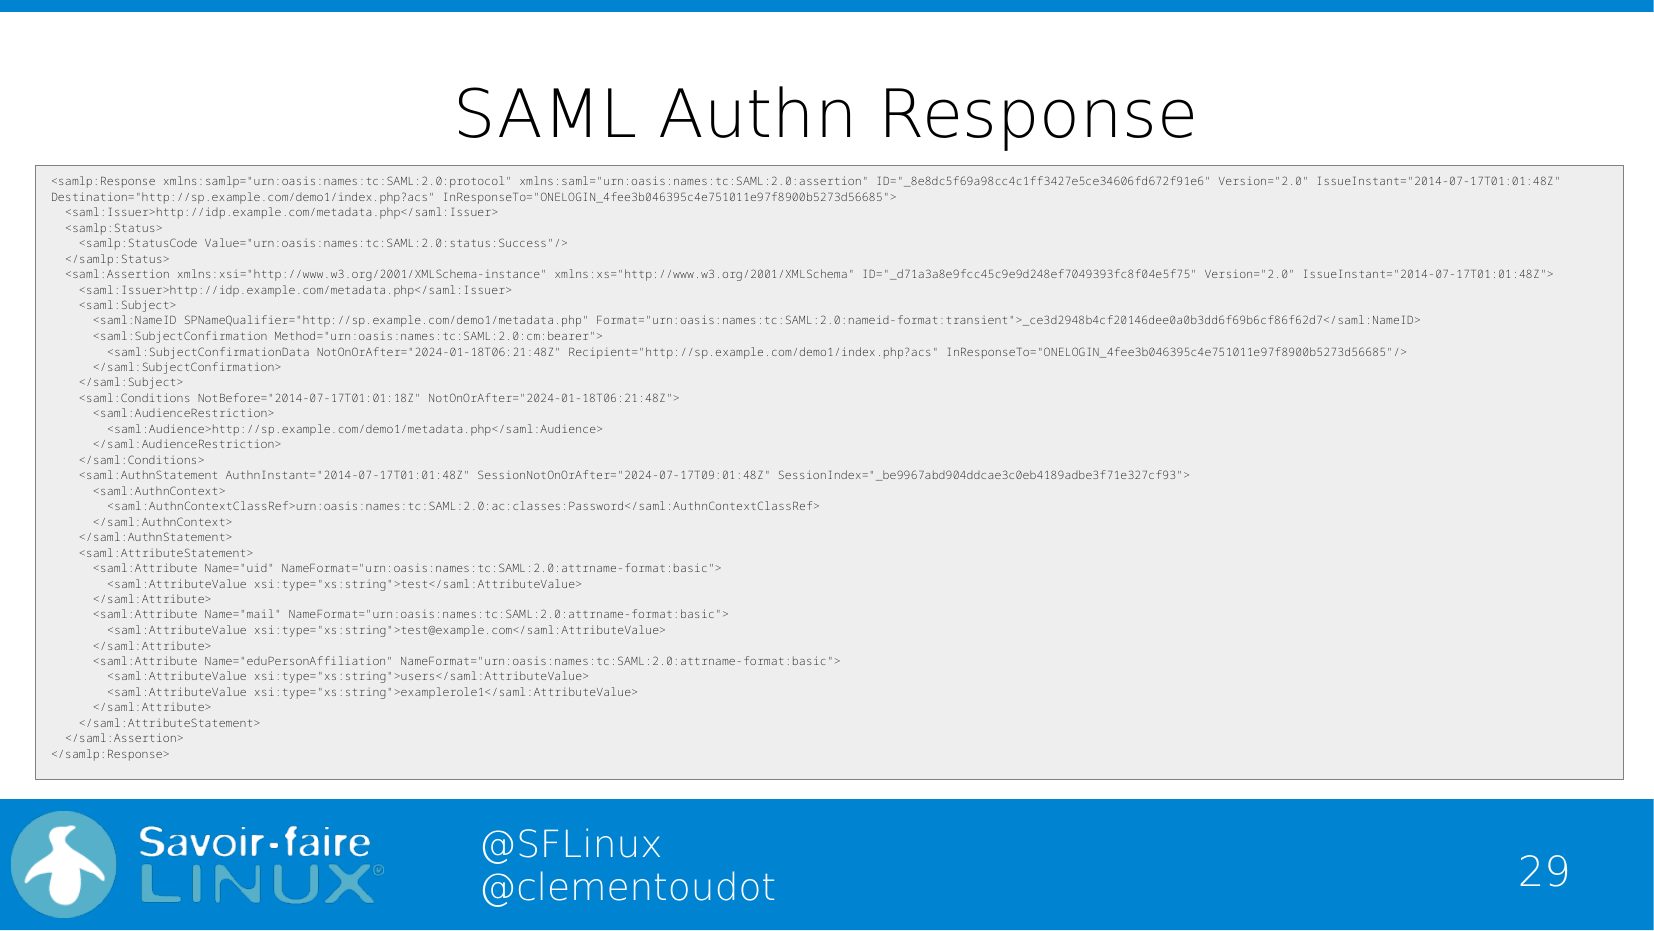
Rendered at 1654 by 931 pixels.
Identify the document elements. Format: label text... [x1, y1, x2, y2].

picture [11, 811, 384, 918]
text_box <samlp:Response xmlns:samlp="urn:oasis:names:tc:SAML:2.0:protocol" xmlns:saml="urn:oasis:names:tc:SAML:2.0:assertion" ID="_8e8dc5f69a98cc4c1ff3427e5ce34606fd672f91e6" Version="2.0" IssueInstant="2014-07-17T01:01:48Z" Destination="http://sp.example.com/demo1/index.php?acs" InResponseTo="ONELOGIN_4fee3b046395c4e751011e97f8900b5273d56685"> <saml:Issuer>http://idp.example.com/metadata.php</saml:Issuer> <samlp:Status> <samlp:StatusCode Value="urn:oasis:names:tc:SAML:2.0:status:Success"/> </samlp:Status> <saml:Assertion xmlns:xsi="http://www.w3.org/2001/XMLSchema-instance" xmlns:xs="http://www.w3.org/2001/XMLSchema" ID="_d71a3a8e9fcc45c9e9d248ef7049393fc8f04e5f75" Version="2.0" IssueInstant="2014-07-17T01:01:48Z"> <saml:Issuer>http://idp.example.com/metadata.php</saml:Issuer> <saml:Subject> <saml:NameID SPNameQualifier="http://sp.example.com/demo1/metadata.php" Format="urn:oasis:names:tc:SAML:2.0:nameid-format:transient">_ce3d2948b4cf20146dee0a0b3dd6f69b6cf86f62d7</saml:NameID> <saml:SubjectConfirmation Method="urn:oasis:names:tc:SAML:2.0:cm:bearer"> <saml:SubjectConfirmationData NotOnOrAfter="2024-01-18T06:21:48Z" Recipient="http://sp.example.com/demo1/index.php?acs" InResponseTo="ONELOGIN_4fee3b046395c4e751011e97f8900b5273d56685"/> </saml:SubjectConfirmation> </saml:Subject> <saml:Conditions NotBefore="2014-07-17T01:01:18Z" NotOnOrAfter="2024-01-18T06:21:48Z"> <saml:AudienceRestriction> <saml:Audience>http://sp.example.com/demo1/metadata.php</saml:Audience> </saml:AudienceRestriction> </saml:Conditions> <saml:AuthnStatement AuthnInstant="2014-07-17T01:01:48Z" SessionNotOnOrAfter="2024-07-17T09:01:48Z" SessionIndex="_be9967abd904ddcae3c0eb4189adbe3f71e327cf93"> <saml:AuthnContext> <saml:AuthnContextClassRef>urn:oasis:names:tc:SAML:2.0:ac:classes:Password</saml:AuthnContextClassRef> </saml:AuthnContext> </saml:AuthnStatement> <saml:AttributeStatement> <saml:Attribute Name="uid" NameFormat="urn:oasis:names:tc:SAML:2.0:attrname-format:basic"> <saml:AttributeValue xsi:type="xs:string">test</saml:AttributeValue> </saml:Attribute> <saml:Attribute Name="mail" NameFormat="urn:oasis:names:tc:SAML:2.0:attrname-format:basic"> <saml:AttributeValue xsi:type="xs:string">test@example.com</saml:AttributeValue> </saml:Attribute> <saml:Attribute Name="eduPersonAffiliation" NameFormat="urn:oasis:names:tc:SAML:2.0:attrname-format:basic"> <saml:AttributeValue xsi:type="xs:string">users</saml:AttributeValue> <saml:AttributeValue xsi:type="xs:string">examplerole1</saml:AttributeValue> </saml:Attribute> </saml:AttributeStatement> </saml:Assertion> </samlp:Response> [35, 165, 1624, 780]
title SAML Authn Response [82, 37, 1571, 165]
